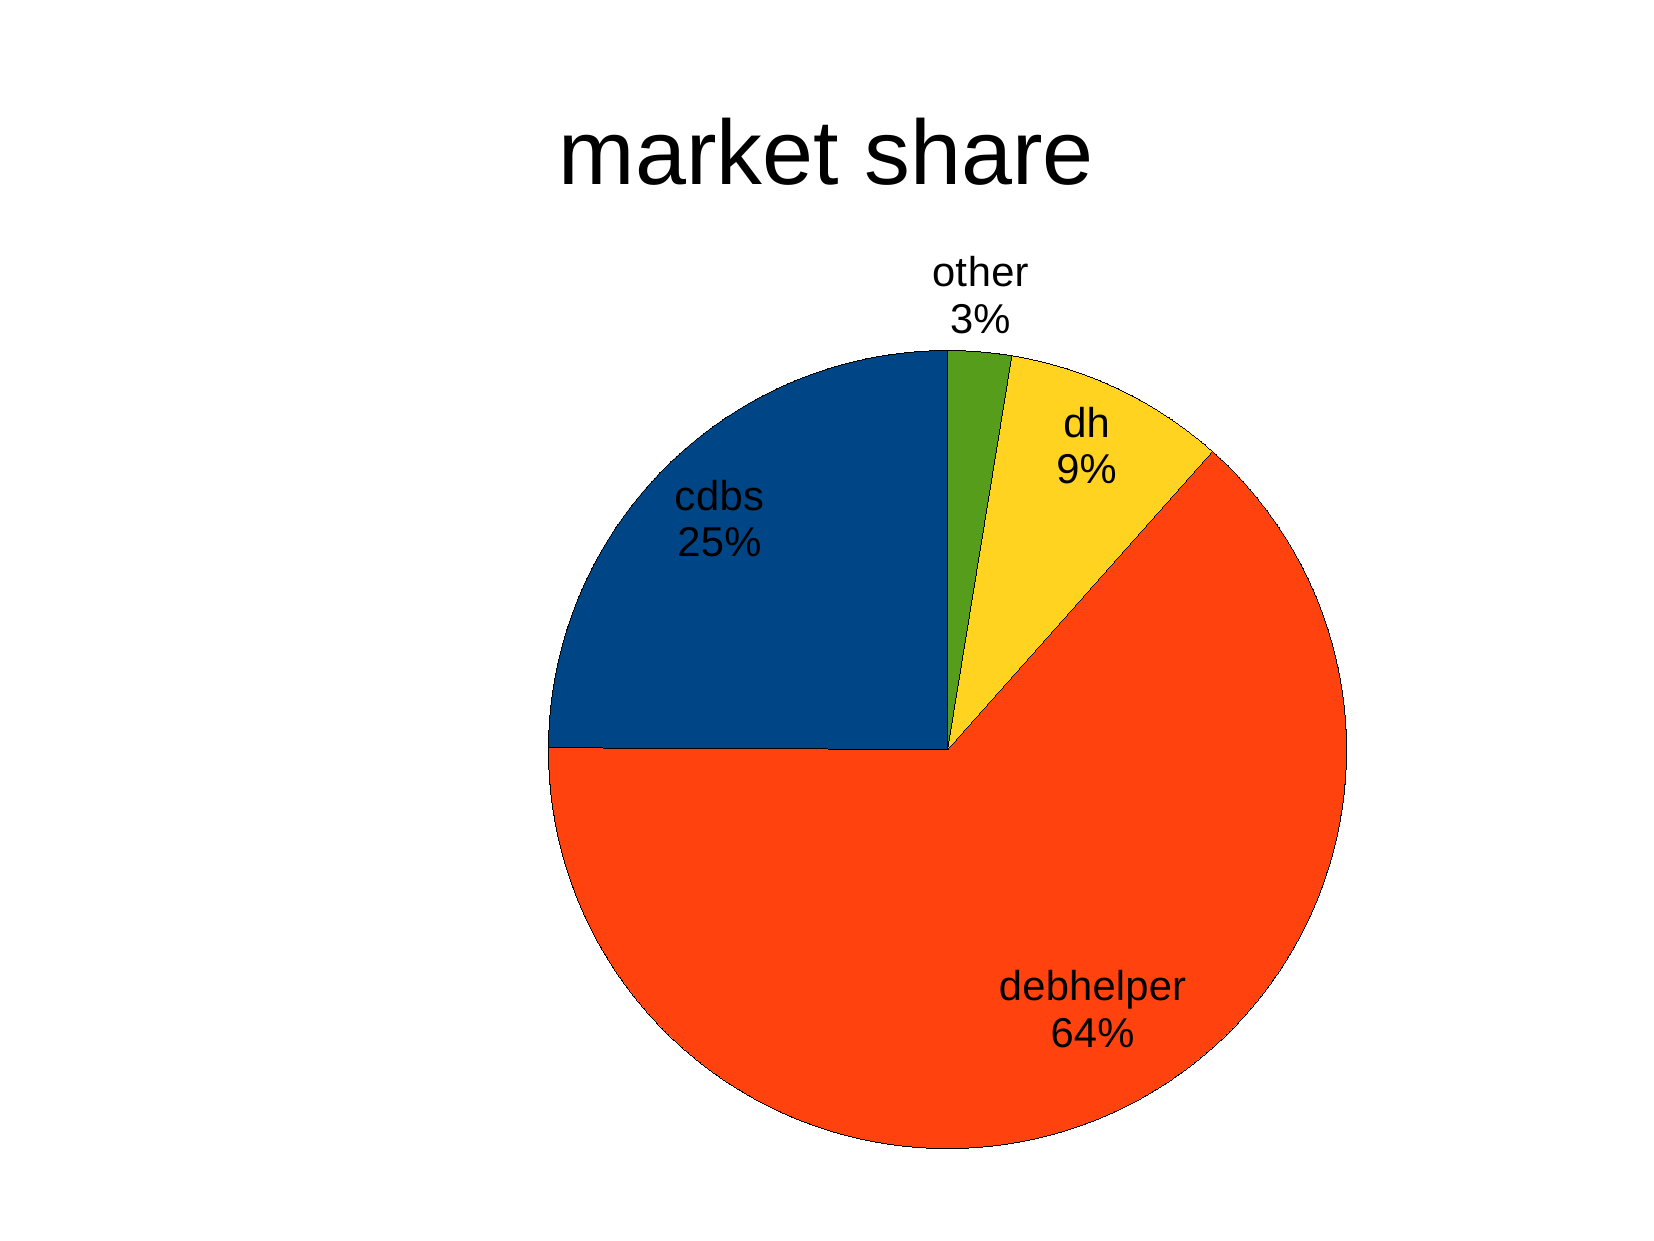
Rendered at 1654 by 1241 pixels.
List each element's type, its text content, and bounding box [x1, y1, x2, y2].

title market share [82, 56, 1571, 250]
chart [373, 229, 1522, 1168]
